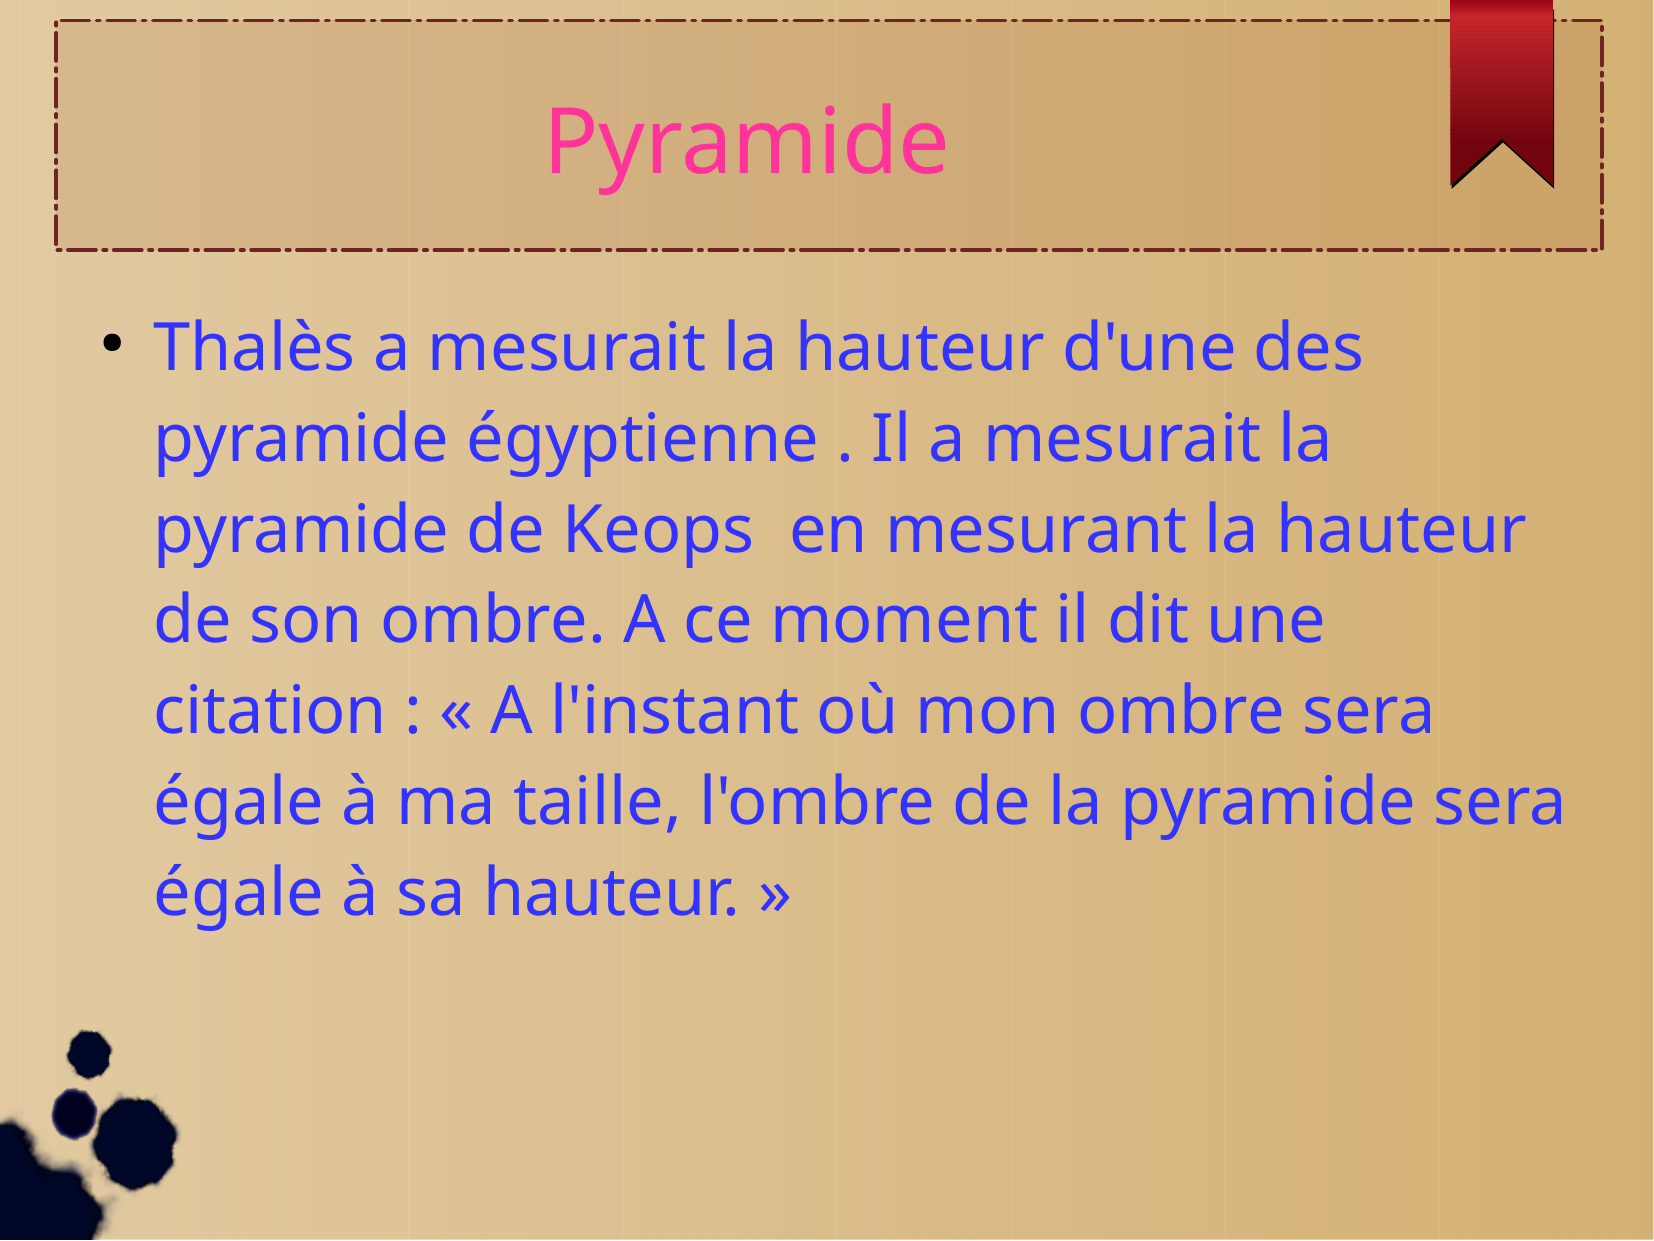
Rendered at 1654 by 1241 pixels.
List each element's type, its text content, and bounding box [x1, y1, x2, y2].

list Thalès a mesurait la hauteur d'une des pyramide égyptienne . Il a mesurait la pyramide de Keops en mesurant la hauteur de son ombre. A ce moment il dit une citation : « A l'instant où mon ombre sera égale à ma taille, l'ombre de la pyramide sera égale à sa hauteur. » [82, 299, 1571, 1019]
title Pyramide [82, 47, 1412, 229]
